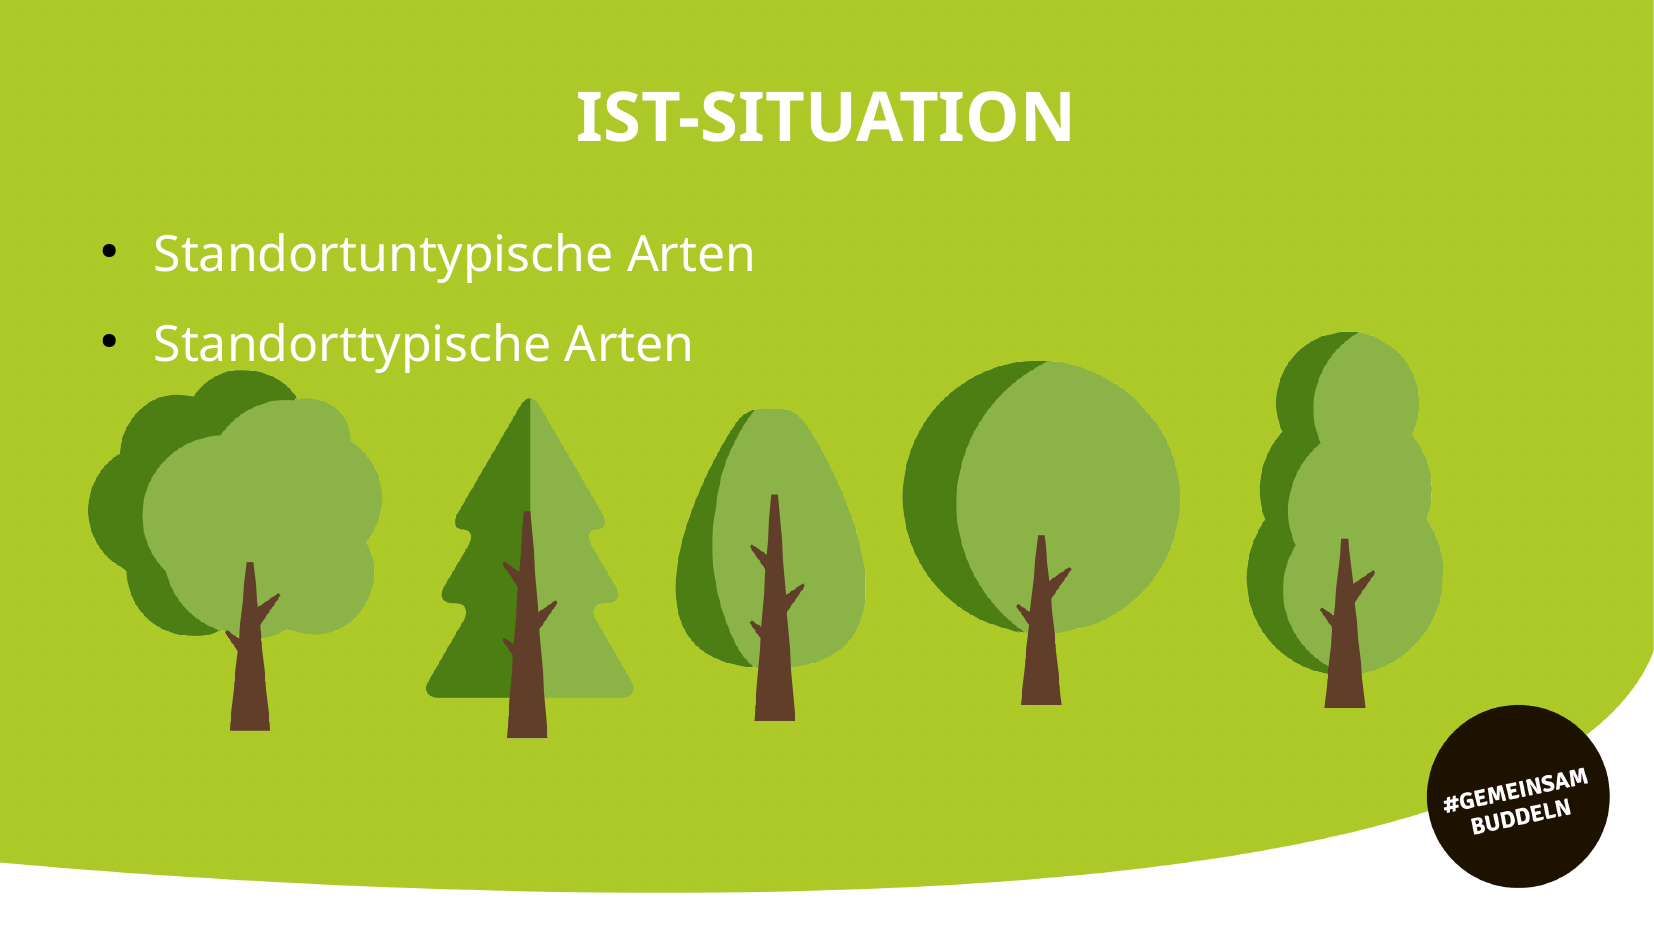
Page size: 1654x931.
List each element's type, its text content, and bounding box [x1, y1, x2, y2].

list Standortuntypische Arten Standorttypische Arten [82, 217, 1571, 758]
title IST-SITUATION [82, 37, 1571, 193]
picture [0, 0, 1654, 931]
